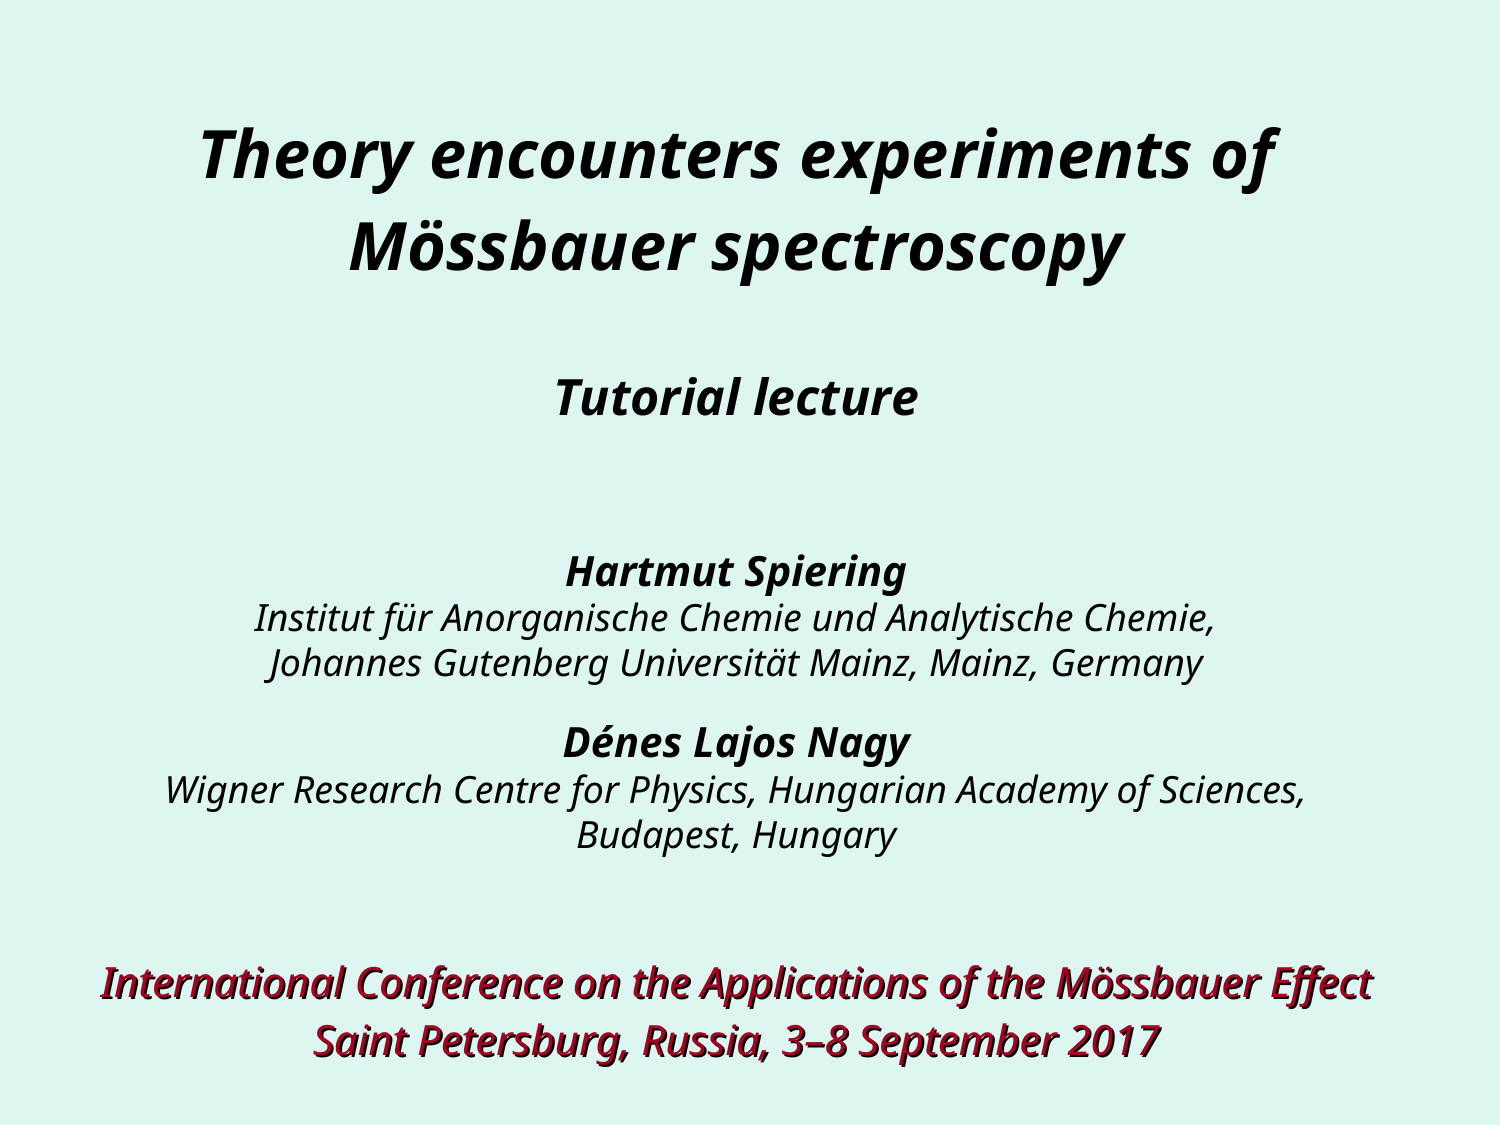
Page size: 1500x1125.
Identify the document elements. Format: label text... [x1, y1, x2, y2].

text_box International Conference on the Applications of the Mössbauer Effect Saint Petersburg, Russia, 3–8 September 2017 [16, 940, 1456, 1072]
text_box Tutorial lecture [429, 358, 1044, 494]
text_box Hartmut Spiering Institut für Anorganische Chemie und Analytische Chemie, Johannes Gutenberg Universität Mainz, Mainz, Germany [66, 536, 1406, 693]
title [0, 0, 1473, 376]
text_box Theory encounters experiments of Mössbauer spectroscopy [80, 92, 1392, 349]
text_box Dénes Lajos Nagy Wigner Research Centre for Physics, Hungarian Academy of Sciences, Budapest, Hungary [66, 708, 1406, 864]
